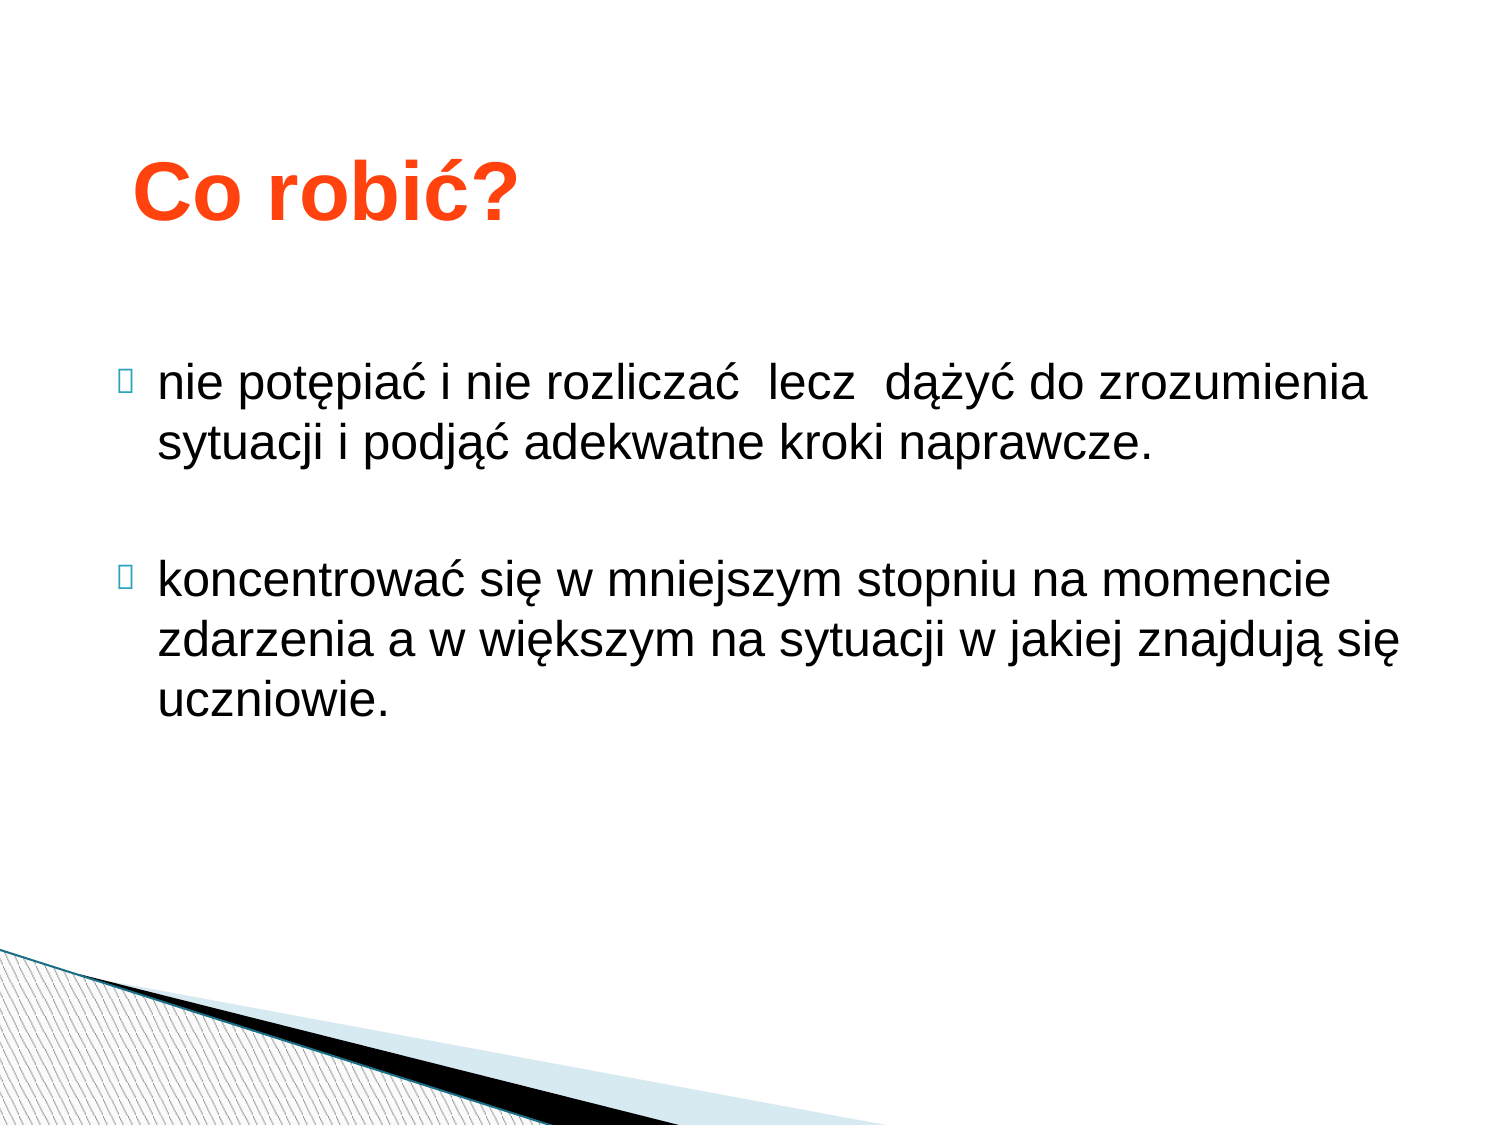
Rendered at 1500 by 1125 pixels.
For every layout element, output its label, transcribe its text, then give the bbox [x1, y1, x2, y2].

picture [0, 952, 543, 1125]
list nie potępiać i nie rozliczać lecz dążyć do zrozumienia sytuacji i podjąć adekwatne kroki naprawcze. koncentrować się w mniejszym stopniu na momencie zdarzenia a w większym na sytuacji w jakiej znajdują się uczniowie. [82, 342, 1433, 1040]
title Co robić? [118, 129, 1469, 245]
